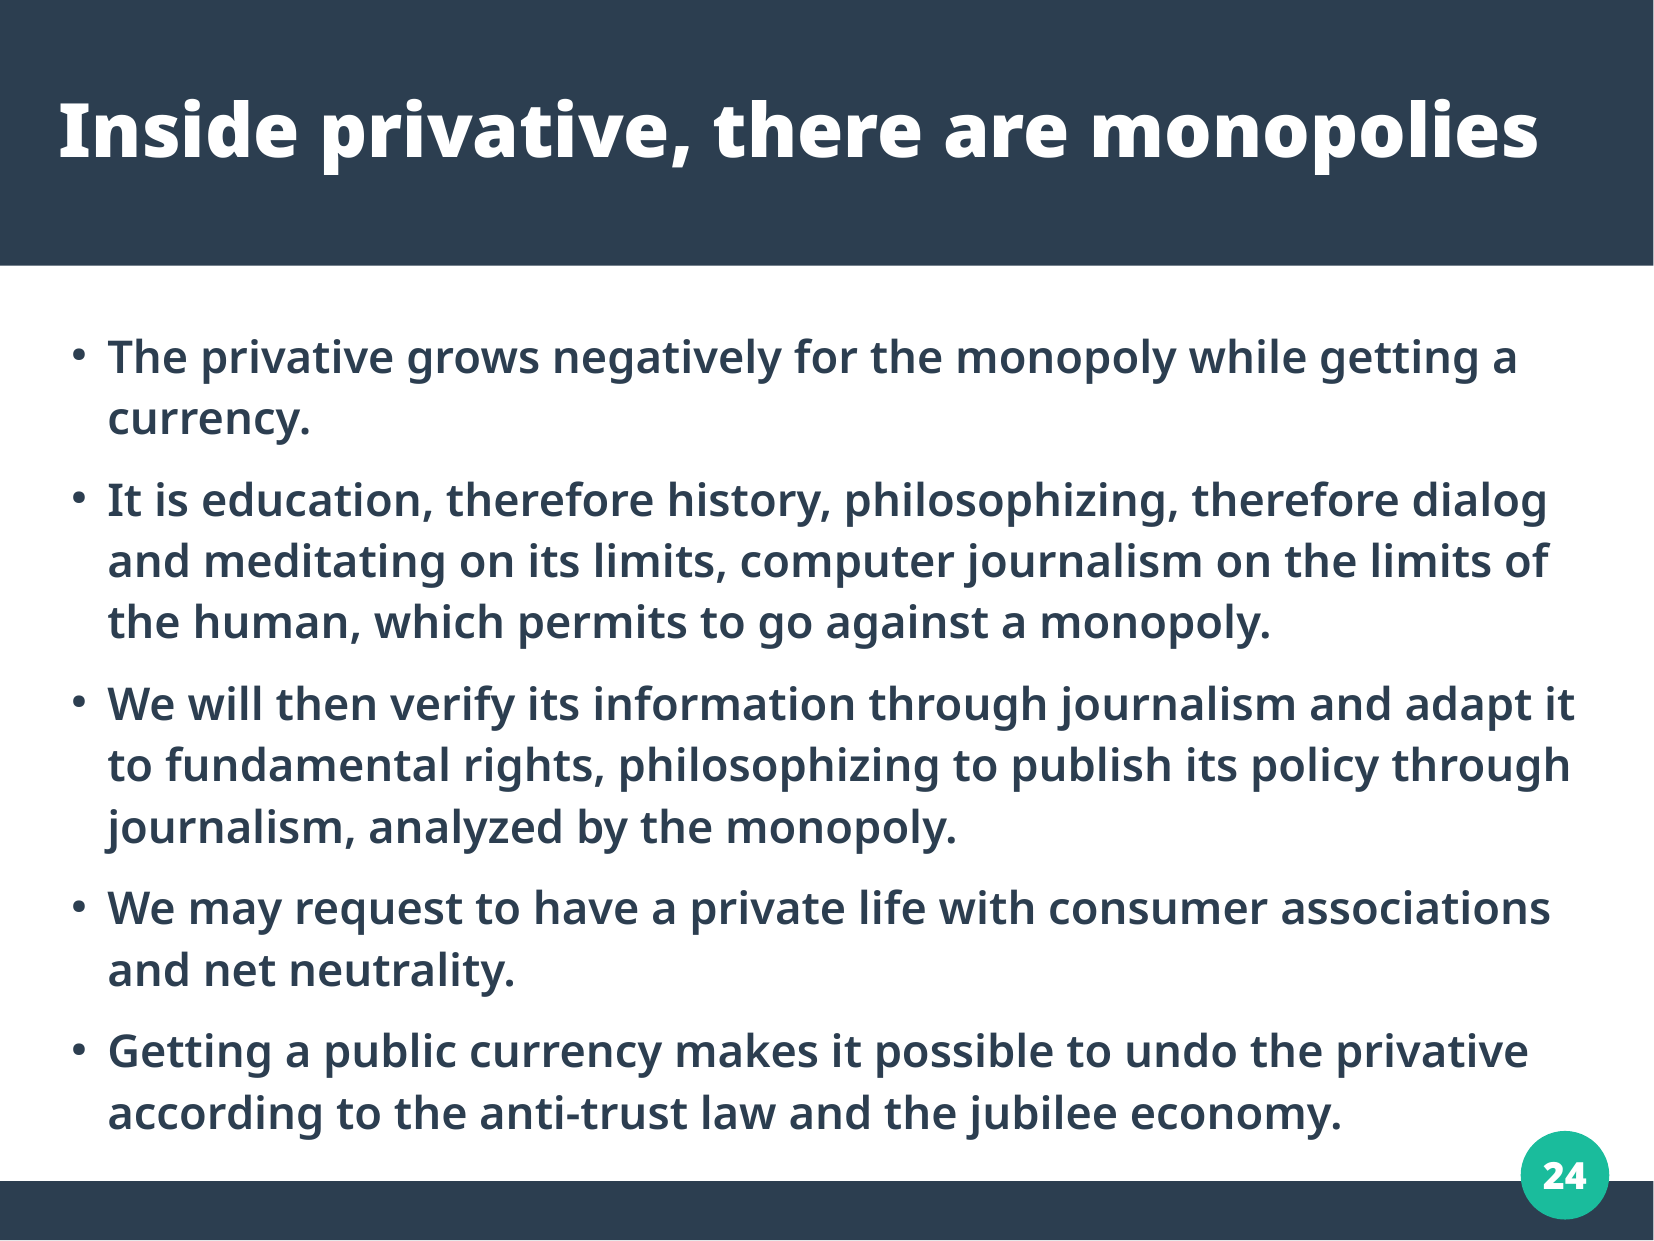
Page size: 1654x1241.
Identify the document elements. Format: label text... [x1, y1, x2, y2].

title Inside privative, there are monopolies [59, 49, 1595, 207]
list The privative grows negatively for the monopoly while getting a currency. It is education, therefore history, philosophizing, therefore dialog and meditating on its limits, computer journalism on the limits of the human, which permits to go against a monopoly. We will then verify its information through journalism and adapt it to fundamental rights, philosophizing to publish its policy through journalism, analyzed by the monopoly. We may request to have a private life with consumer associations and net neutrality. Getting a public currency makes it possible to undo the privative according to the anti-trust law and the jubilee economy. [59, 324, 1595, 1152]
